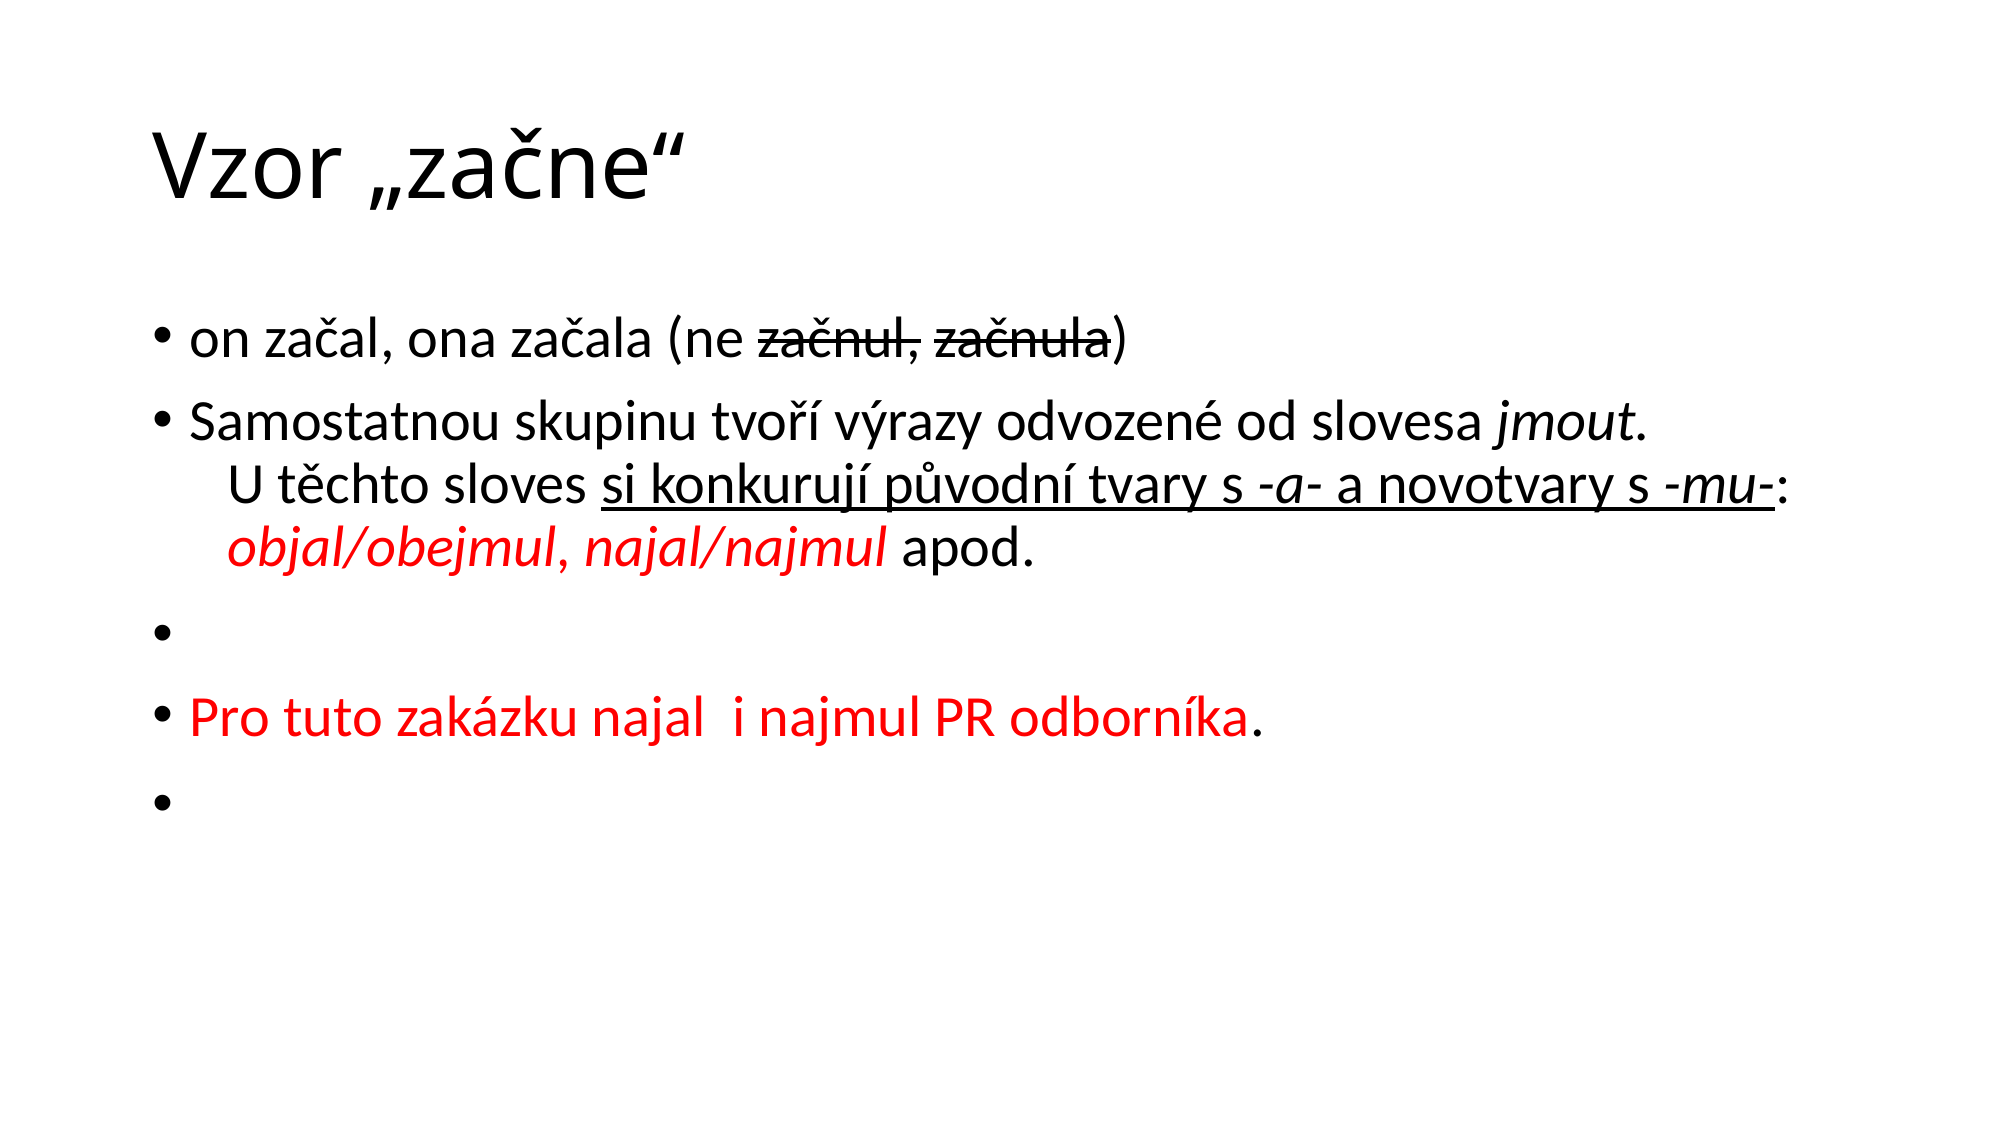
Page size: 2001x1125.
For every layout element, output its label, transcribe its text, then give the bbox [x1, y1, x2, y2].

title Vzor „začne“ [137, 59, 1863, 278]
list on začal, ona začala (ne začnul, začnula) Samostatnou skupinu tvoří výrazy odvozené od slovesa jmout. U těchto sloves si konkurují původní tvary s -a- a novotvary s -mu-: objal/obejmul, najal/najmul apod. Pro tuto zakázku najal i najmul PR odborníka. [137, 299, 1863, 1014]
